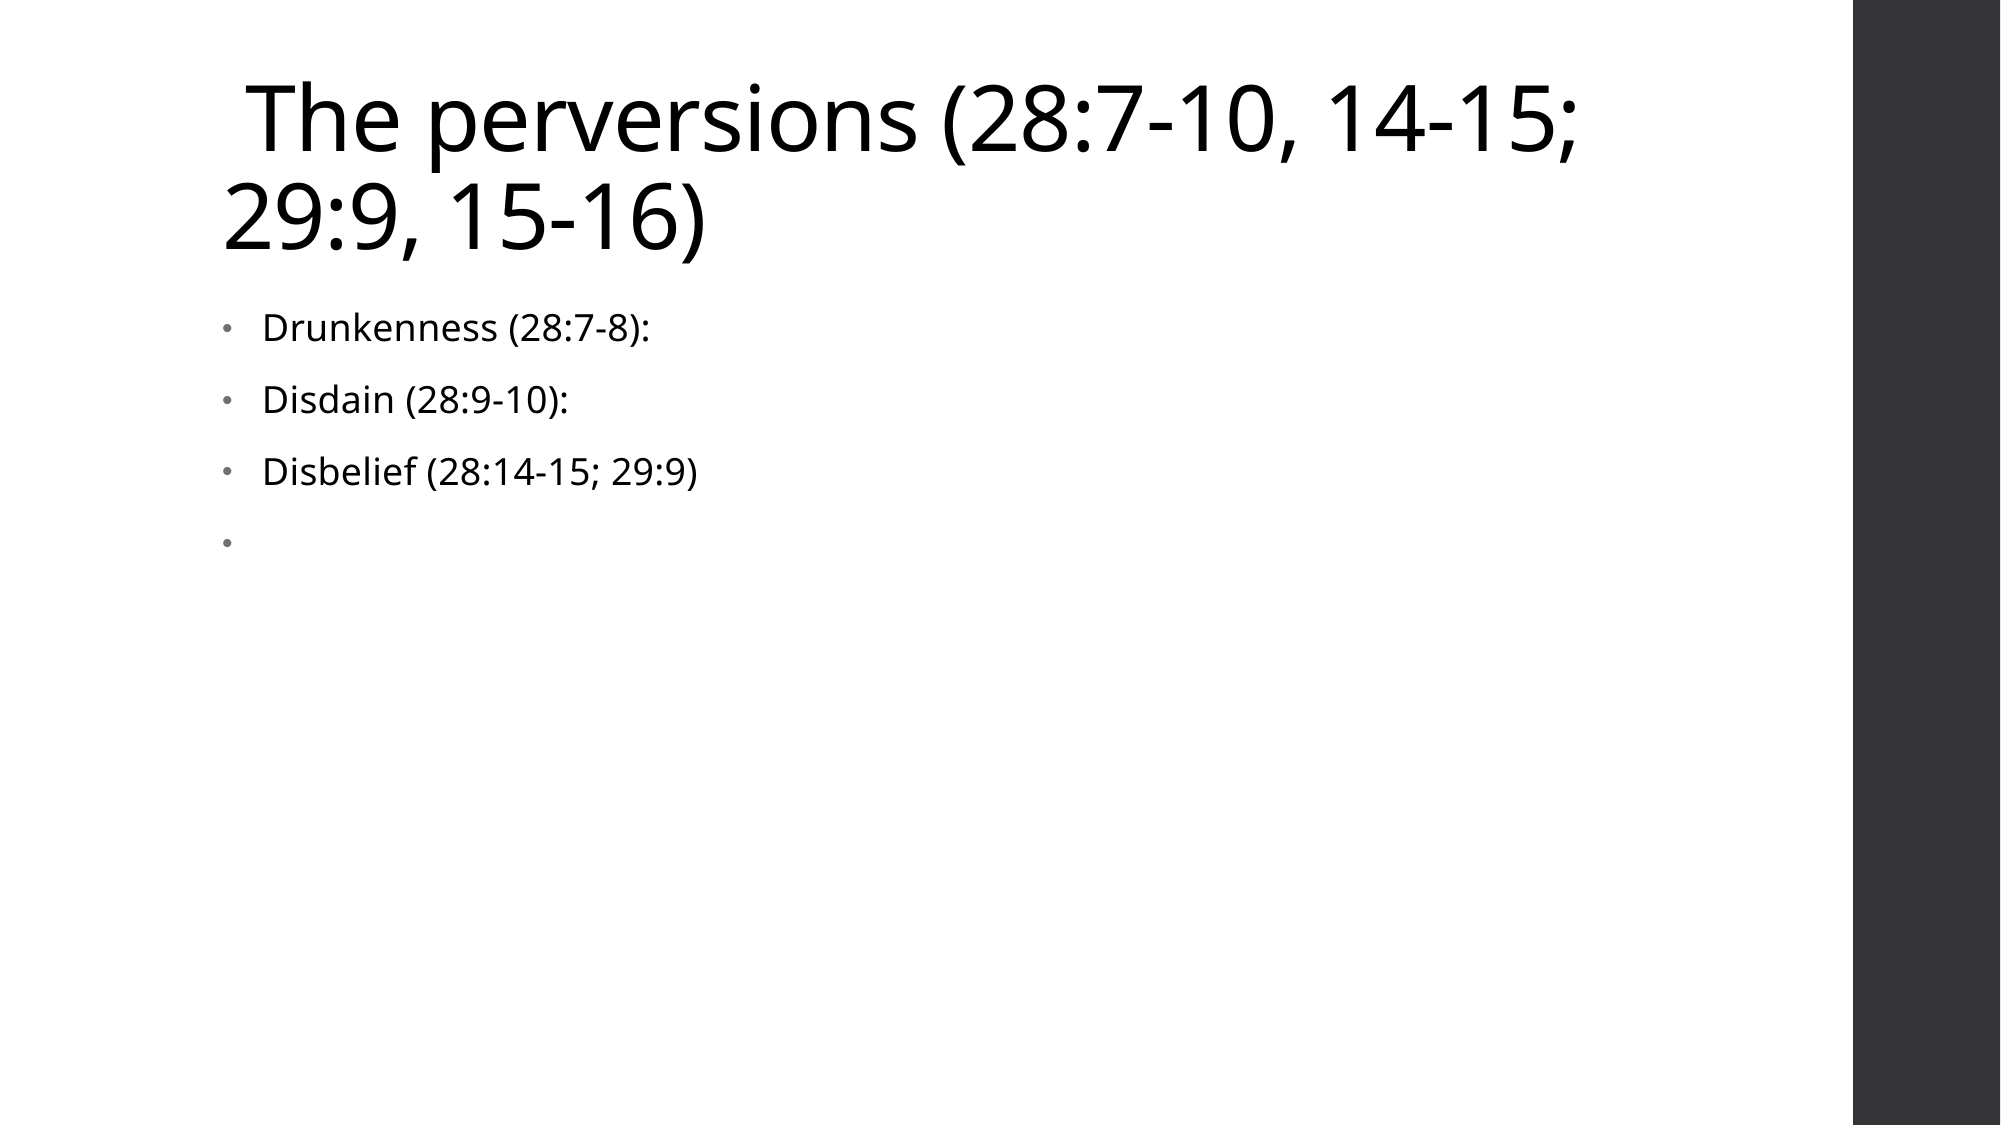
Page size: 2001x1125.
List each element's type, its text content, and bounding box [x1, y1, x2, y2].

title The perversions (28:7-10, 14-15; 29:9, 15-16) [206, 60, 1797, 278]
list Drunkenness (28:7-8): Disdain (28:9-10): Disbelief (28:14-15; 29:9) [206, 299, 1617, 1014]
